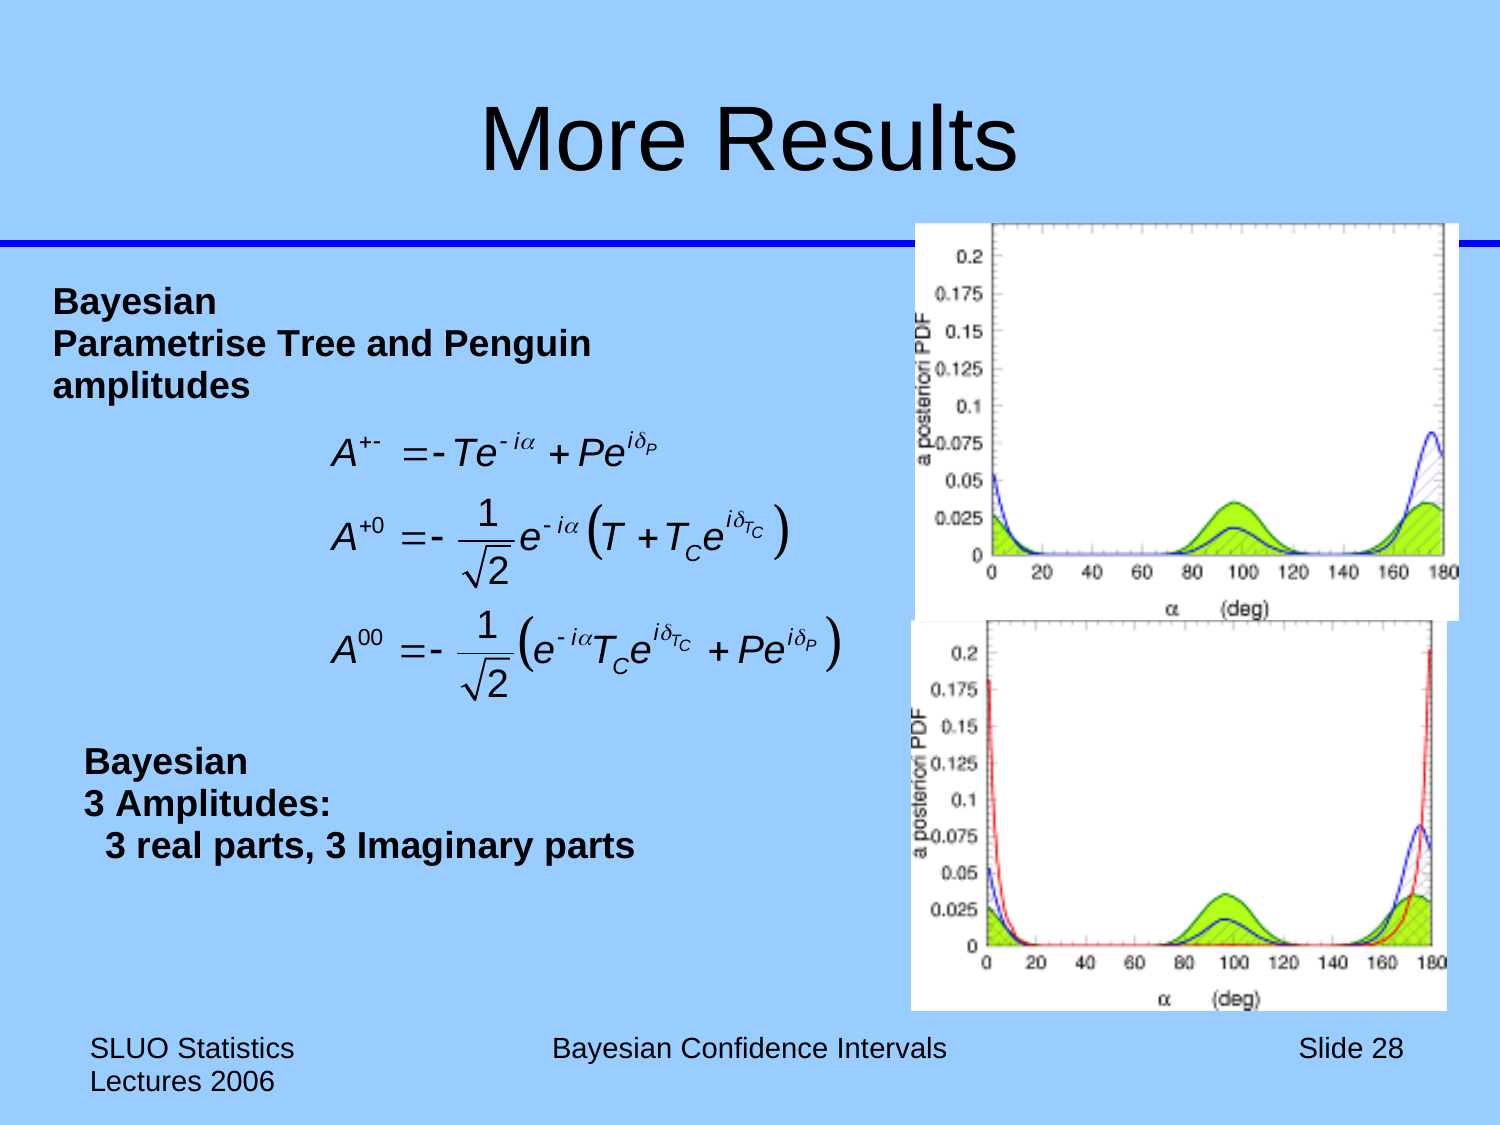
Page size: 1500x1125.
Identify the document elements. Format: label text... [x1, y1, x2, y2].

text_box Bayesian Parametrise Tree and Penguin amplitudes [37, 273, 617, 415]
chart [324, 422, 845, 709]
picture [911, 223, 1459, 1011]
title More Results [75, 45, 1426, 233]
text_box Bayesian 3 Amplitudes: 3 real parts, 3 Imaginary parts [69, 732, 719, 874]
